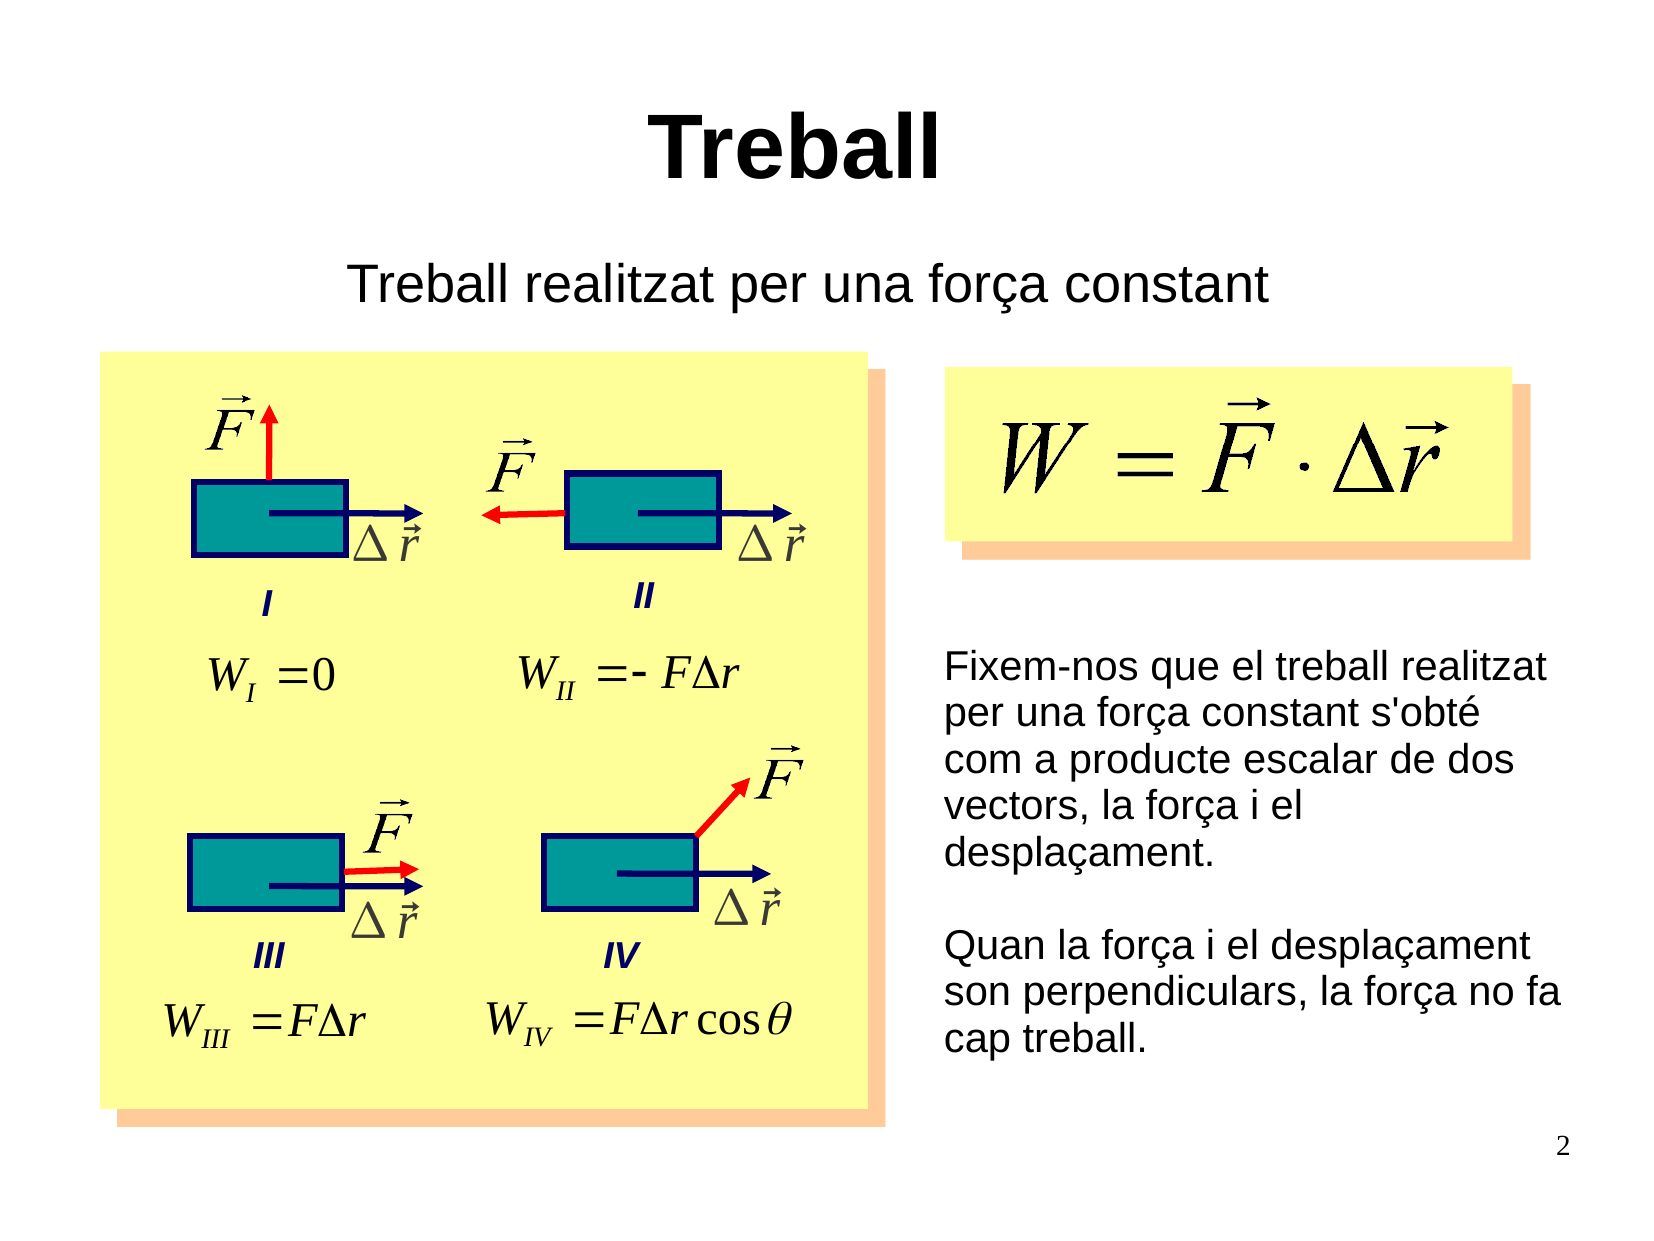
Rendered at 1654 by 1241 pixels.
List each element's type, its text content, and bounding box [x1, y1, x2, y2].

text_box [544, 836, 697, 909]
chart [512, 640, 752, 710]
picture [481, 432, 540, 495]
text_box II [618, 563, 670, 624]
chart [202, 642, 345, 712]
picture [994, 387, 1457, 501]
text_box [566, 473, 719, 547]
text_box [189, 836, 342, 909]
chart [337, 892, 432, 952]
text_box III [238, 923, 300, 984]
text_box Treball Treball realitzat per una força constant [71, 88, 1546, 1159]
chart [724, 514, 819, 574]
chart [699, 879, 795, 939]
picture [749, 739, 808, 802]
text_box I [246, 571, 288, 632]
picture [200, 389, 259, 453]
chart [158, 988, 377, 1057]
text_box Fixem-nos que el treball realitzat per una força constant s'obté com a producte escalar de dos vectors, la força i el desplaçament. Quan la força i el desplaçament son perpendiculars, la força no fa cap treball. [928, 635, 1580, 1069]
picture [358, 793, 417, 856]
chart [339, 514, 434, 574]
text_box [944, 367, 1513, 542]
text_box [193, 481, 347, 555]
chart [480, 986, 804, 1059]
text_box IV [588, 923, 654, 984]
